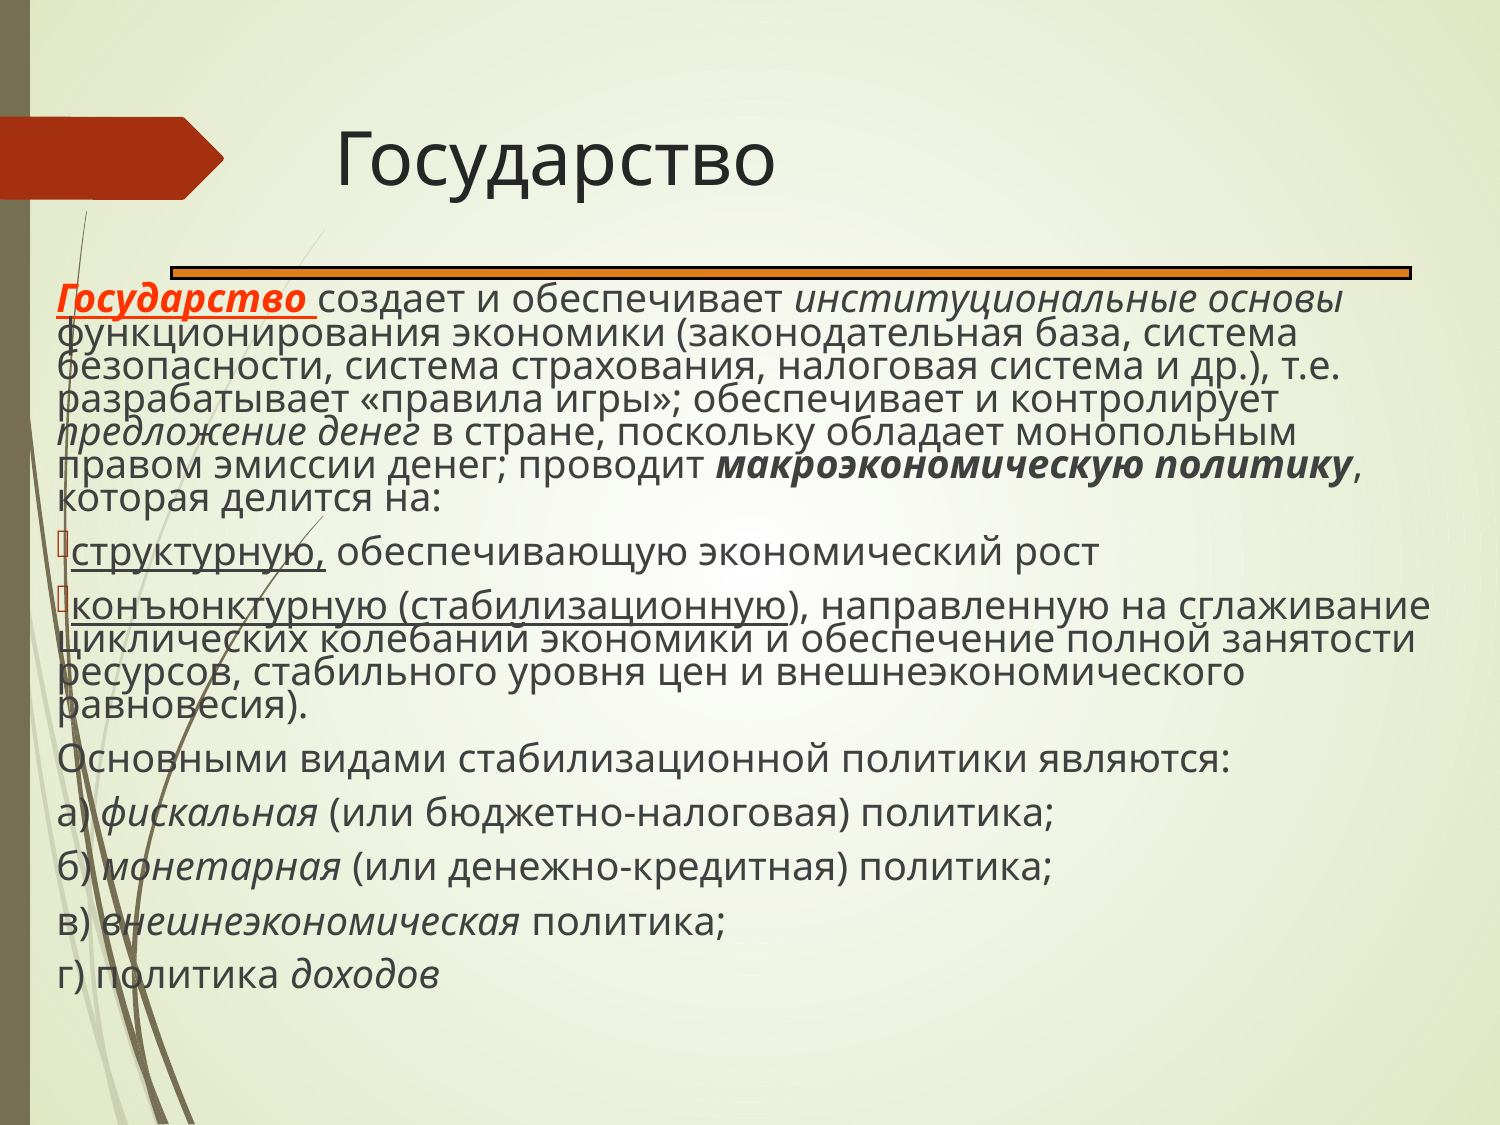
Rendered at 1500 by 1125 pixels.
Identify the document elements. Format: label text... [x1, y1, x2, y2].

list Государство создает и обеспечивает институциональные основы функционирования экономики (законодательная база, система безопасности, система страхования, налоговая система и др.), т.е. разрабатывает «правила игры»; обеспечивает и контролирует предложение денег в стране, поскольку обладает монопольным правом эмиссии денег; проводит макроэкономическую политику, которая делится на: структурную, обеспечивающую экономический рост конъюнктурную (стабилизационную), направленную на сглаживание циклических колебаний экономики и обеспечение полной занятости ресурсов, стабильного уровня цен и внешнеэкономического равновесия). Основными видами стабилизационной политики являются: а) фискальная (или бюджетно-налоговая) политика; б) монетарная (или денежно-кредитная) политика; в) внешнеэкономическая политика; г) политика доходов [41, 278, 1447, 1024]
title Государство [319, 102, 1400, 278]
